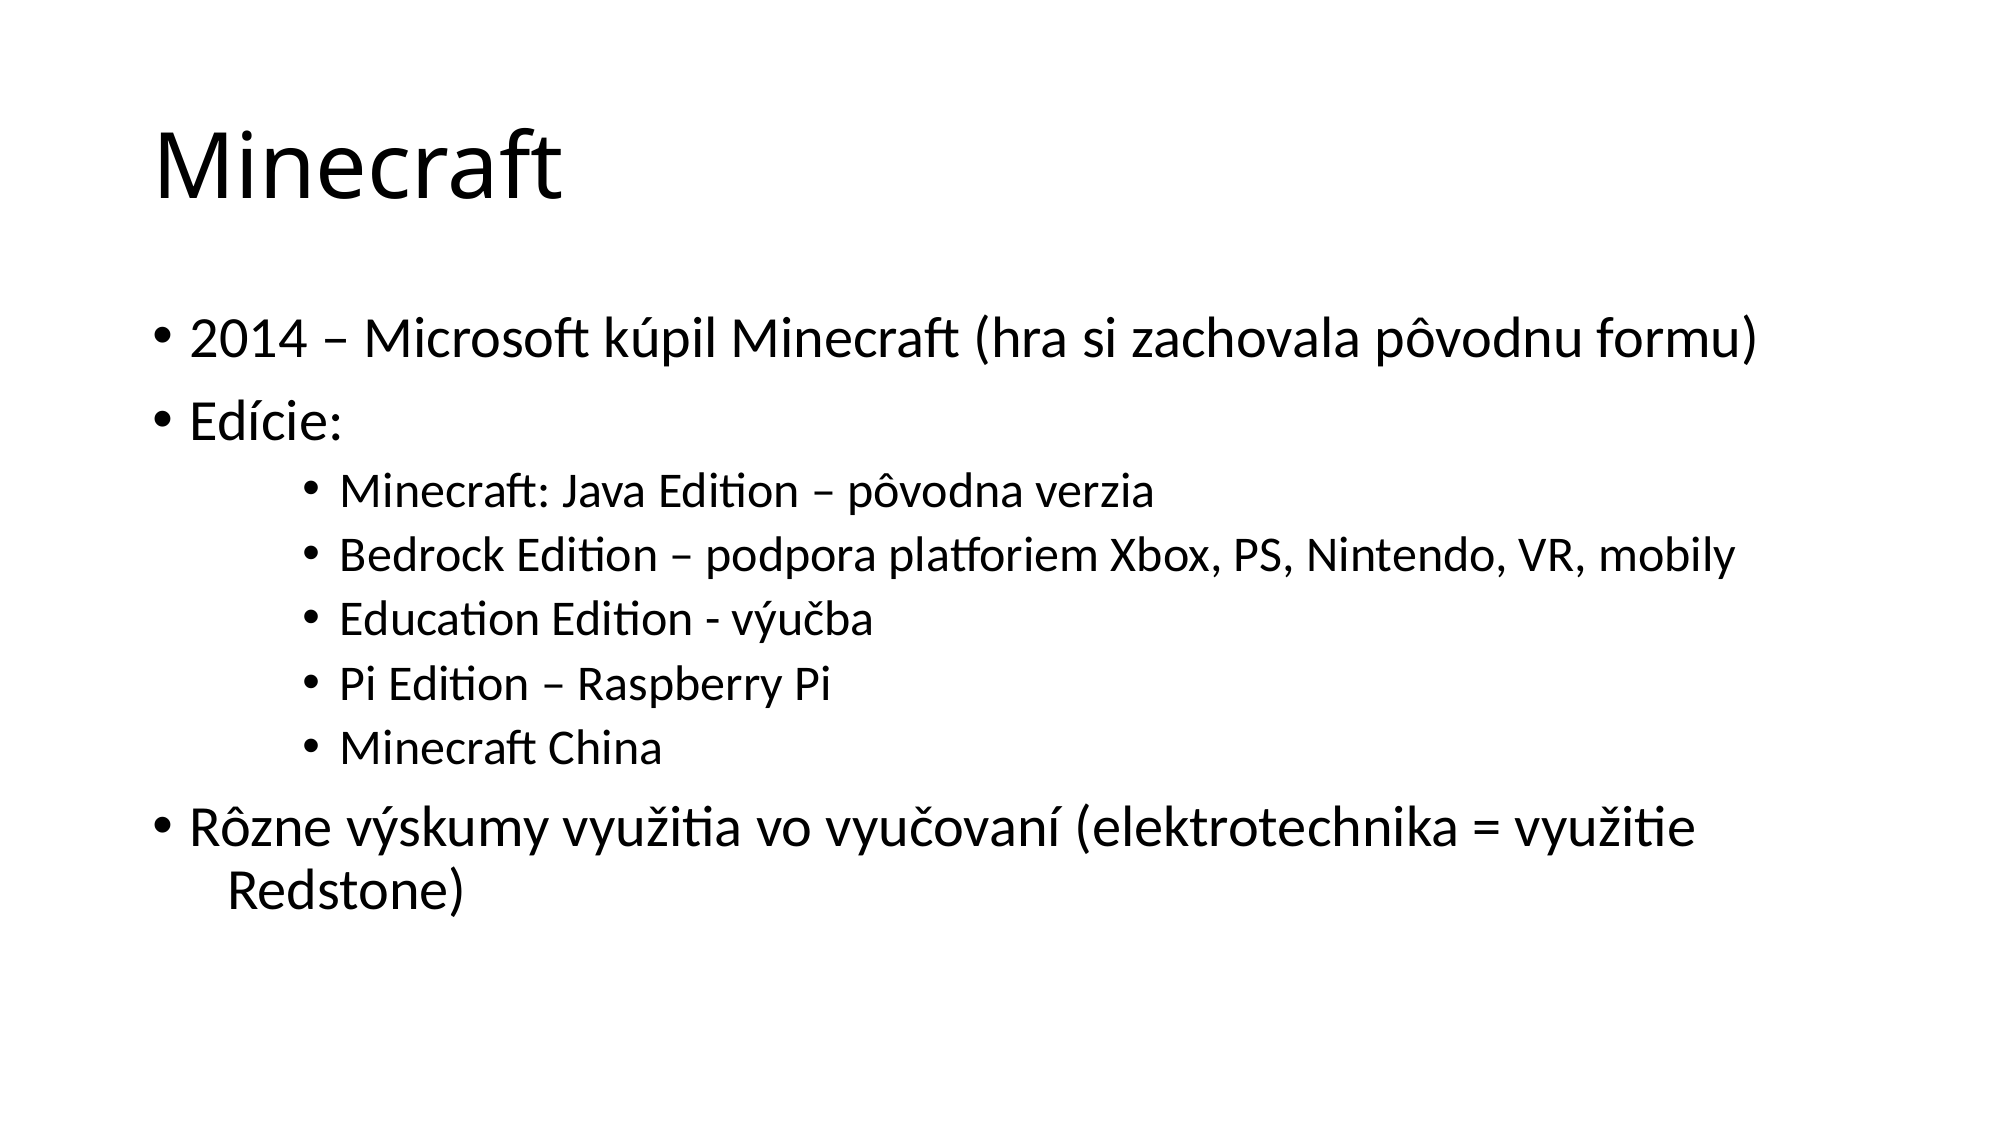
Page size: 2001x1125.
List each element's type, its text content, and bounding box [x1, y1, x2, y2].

title Minecraft [137, 59, 1863, 278]
list 2014 – Microsoft kúpil Minecraft (hra si zachovala pôvodnu formu) Edície: Minecraft: Java Edition – pôvodna verzia Bedrock Edition – podpora platforiem Xbox, PS, Nintendo, VR, mobily Education Edition - výučba Pi Edition – Raspberry Pi Minecraft China Rôzne výskumy využitia vo vyučovaní (elektrotechnika = využitie Redstone) [137, 299, 1863, 1014]
